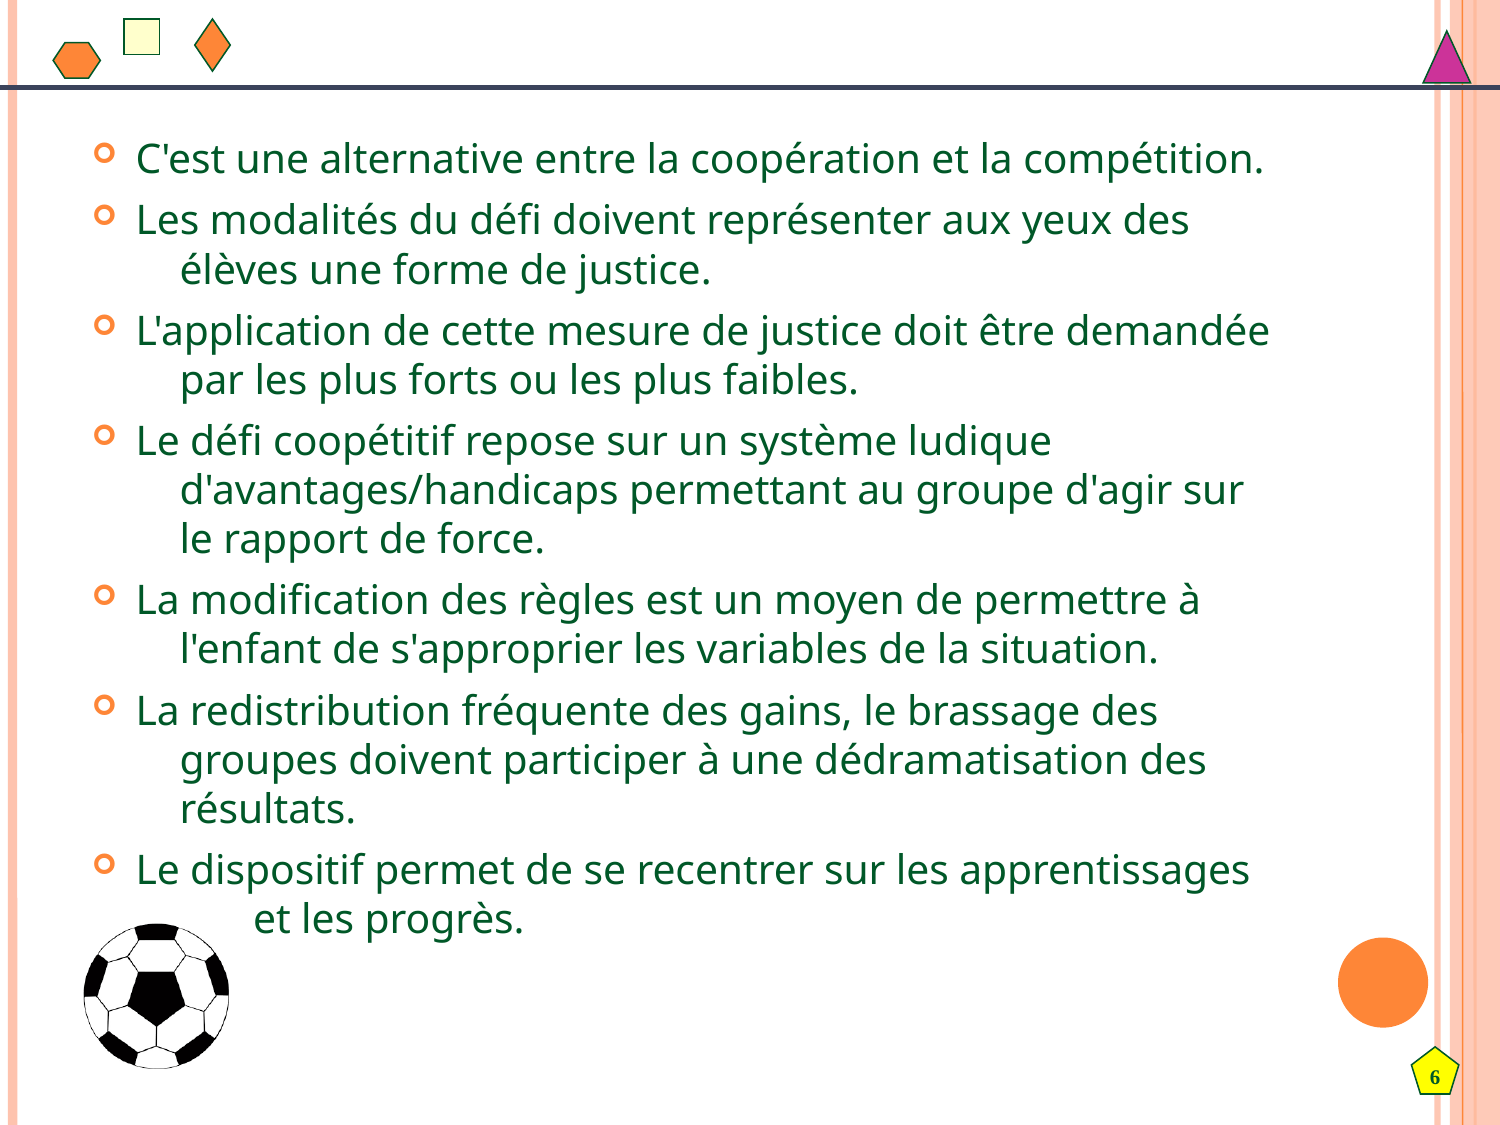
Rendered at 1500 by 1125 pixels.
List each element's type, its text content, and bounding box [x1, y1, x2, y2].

list C'est une alternative entre la coopération et la compétition. Les modalités du défi doivent représenter aux yeux des élèves une forme de justice. L'application de cette mesure de justice doit être demandée par les plus forts ou les plus faibles. Le défi coopétitif repose sur un système ludique d'avantages/handicaps permettant au groupe d'agir sur le rapport de force. La modification des règles est un moyen de permettre à l'enfant de s'approprier les variables de la situation. La redistribution fréquente des gains, le brassage des groupes doivent participer à une dédramatisation des résultats. Le dispositif permet de se recentrer sur les apprentissages et les progrès. [76, 125, 1302, 988]
picture [76, 916, 236, 1076]
